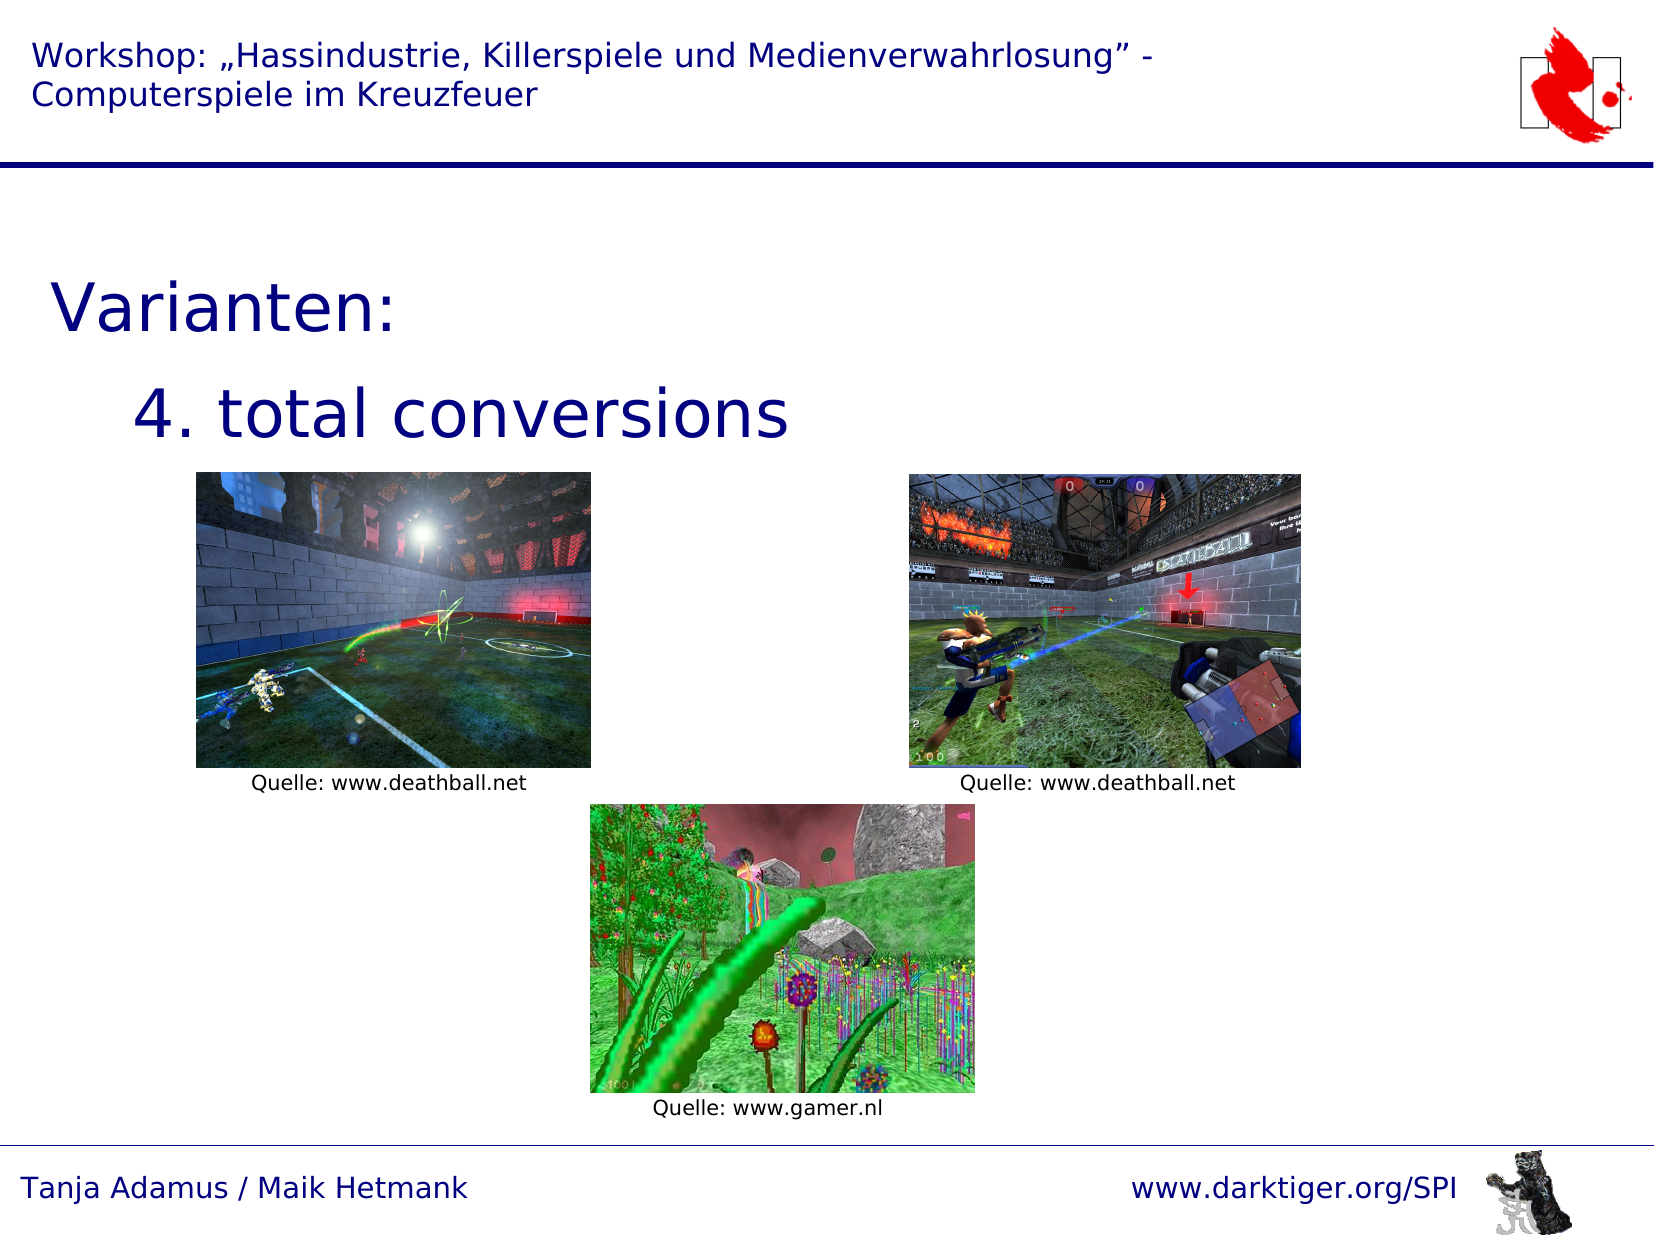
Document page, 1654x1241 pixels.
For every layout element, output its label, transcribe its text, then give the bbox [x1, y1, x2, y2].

text_box Quelle: www.deathball.net [236, 764, 542, 804]
picture [1486, 1150, 1572, 1235]
text_box 4. total conversions [118, 368, 1625, 461]
picture [590, 804, 975, 1093]
picture [196, 472, 591, 768]
picture [1503, 16, 1632, 148]
text_box Quelle: www.gamer.nl [637, 1088, 898, 1128]
text_box Quelle: www.deathball.net [944, 764, 1251, 804]
picture [909, 474, 1301, 768]
text_box Workshop: „Hassindustrie, Killerspiele und Medienverwahrlosung” - Computerspiele im Kreuzfeuer [16, 29, 1418, 178]
text_box Varianten: [35, 261, 1565, 355]
